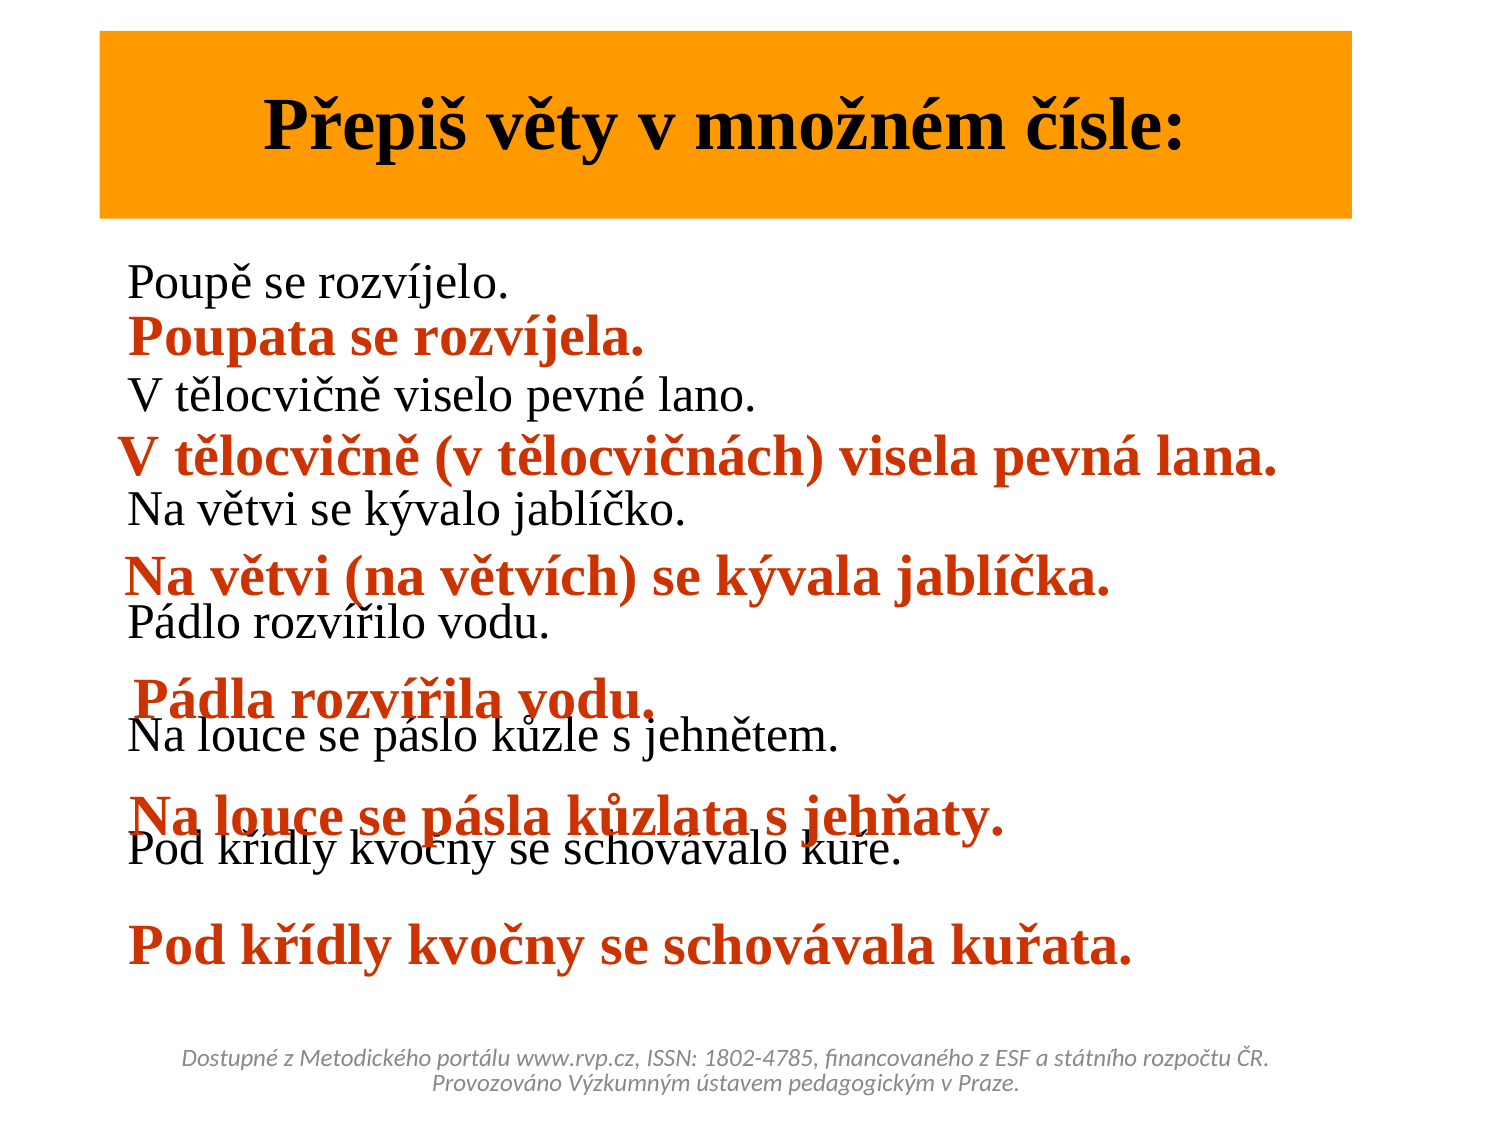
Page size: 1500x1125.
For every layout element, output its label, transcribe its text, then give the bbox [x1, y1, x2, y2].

list Poupě se rozvíjelo. V tělocvičně viselo pevné lano. Na větvi se kývalo jablíčko. Pádlo rozvířilo vodu. Na louce se páslo kůzle s jehnětem. Pod křídly kvočny se schovávalo kuře. [112, 255, 1388, 416]
text_box Na větvi (na větvích) se kývala jablíčka. [110, 536, 1292, 617]
text_box Na louce se pásla kůzlata s jehňaty. [114, 775, 1166, 856]
text_box Poupata se rozvíjela. [114, 295, 895, 376]
title Přepiš věty v množném čísle: [99, 30, 1352, 219]
text_box Pod křídly kvočny se schovávala kuřata. [114, 904, 1319, 985]
text_box Dostupné z Metodického portálu www.rvp.cz, ISSN: 1802-4785, financovaného z ESF a státního rozpočtu ČR. Provozováno Výzkumným ústavem pedagogickým v Praze. [105, 1042, 1348, 1103]
text_box Pádla rozvířila vodu. [118, 659, 769, 740]
list Poupě se rozvíjelo. V tělocvičně viselo pevné lano. Na větvi se kývalo jablíčko. Pádlo rozvířilo vodu. Na louce se páslo kůzle s jehnětem. Pod křídly kvočny se schovávalo kuře. [112, 497, 1388, 1035]
text_box V tělocvičně (v tělocvičnách) visela pevná lana. [88, 416, 1500, 497]
